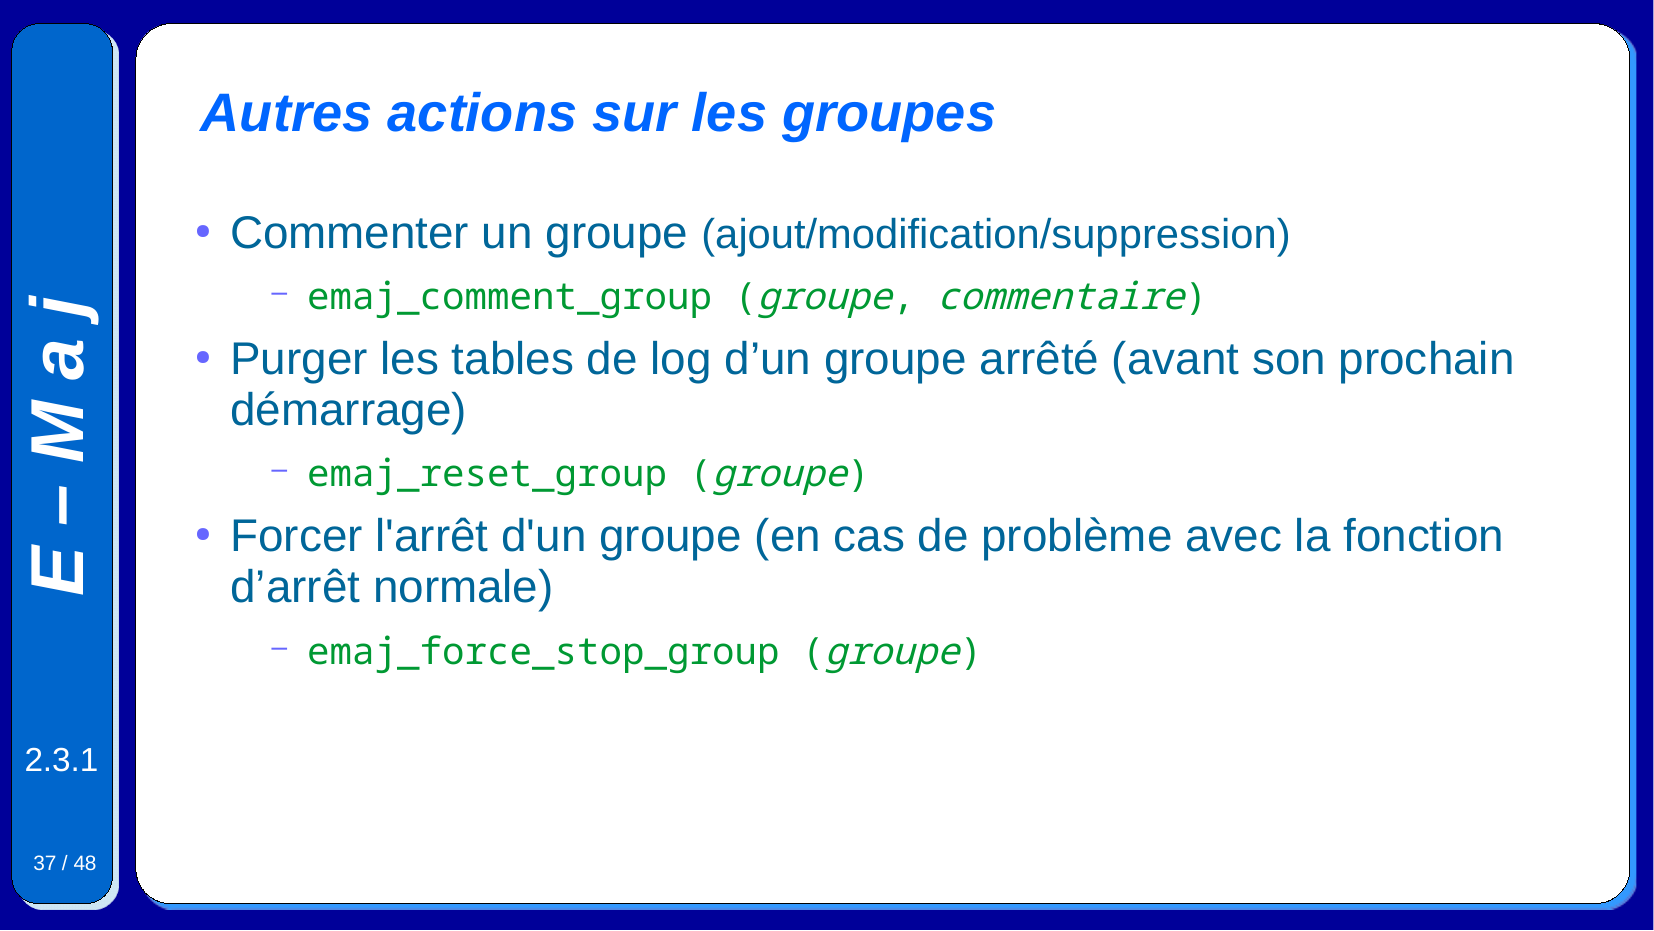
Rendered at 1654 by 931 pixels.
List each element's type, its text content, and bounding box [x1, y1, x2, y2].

title Autres actions sur les groupes [200, 34, 1575, 191]
list Commenter un groupe (ajout/modification/suppression) emaj_comment_group (groupe, commentaire) Purger les tables de log d’un groupe arrêté (avant son prochain démarrage) emaj_reset_group (groupe) Forcer l'arrêt d'un groupe (en cas de problème avec la fonction d’arrêt normale) emaj_force_stop_group (groupe) [177, 206, 1587, 827]
